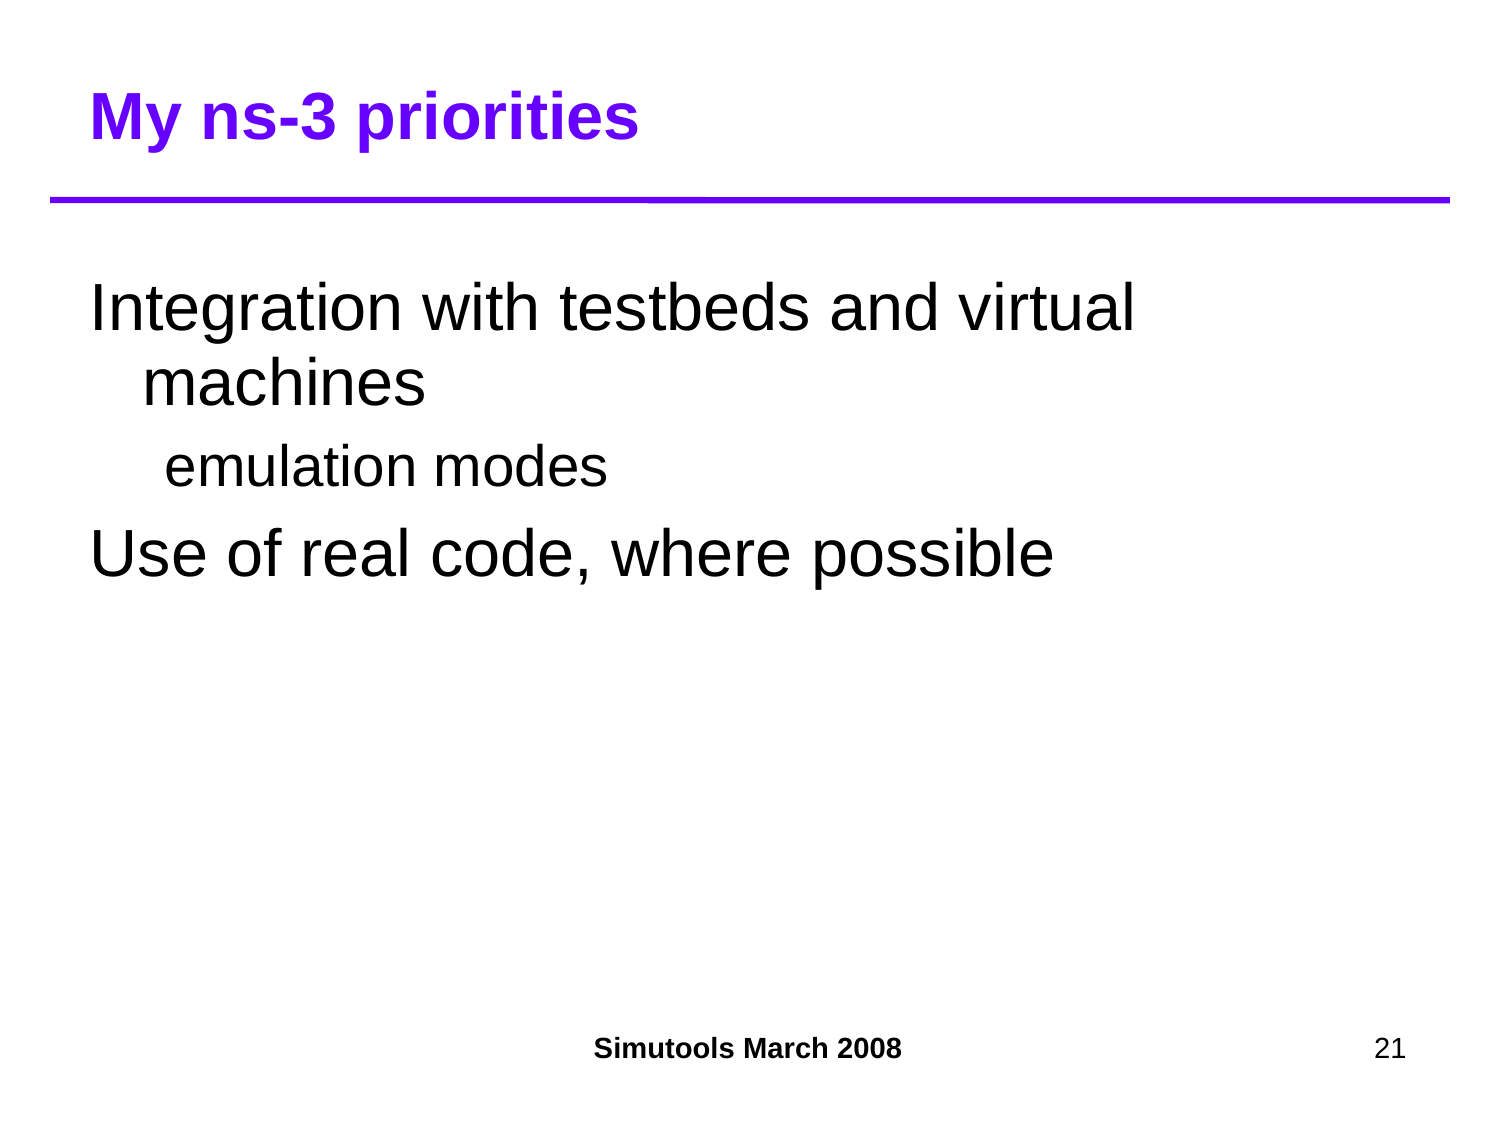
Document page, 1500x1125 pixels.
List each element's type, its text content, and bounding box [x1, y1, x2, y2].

title My ns-3 priorities [75, 68, 1426, 165]
list Integration with testbeds and virtual machines emulation modes Use of real code, where possible [75, 262, 1426, 1002]
